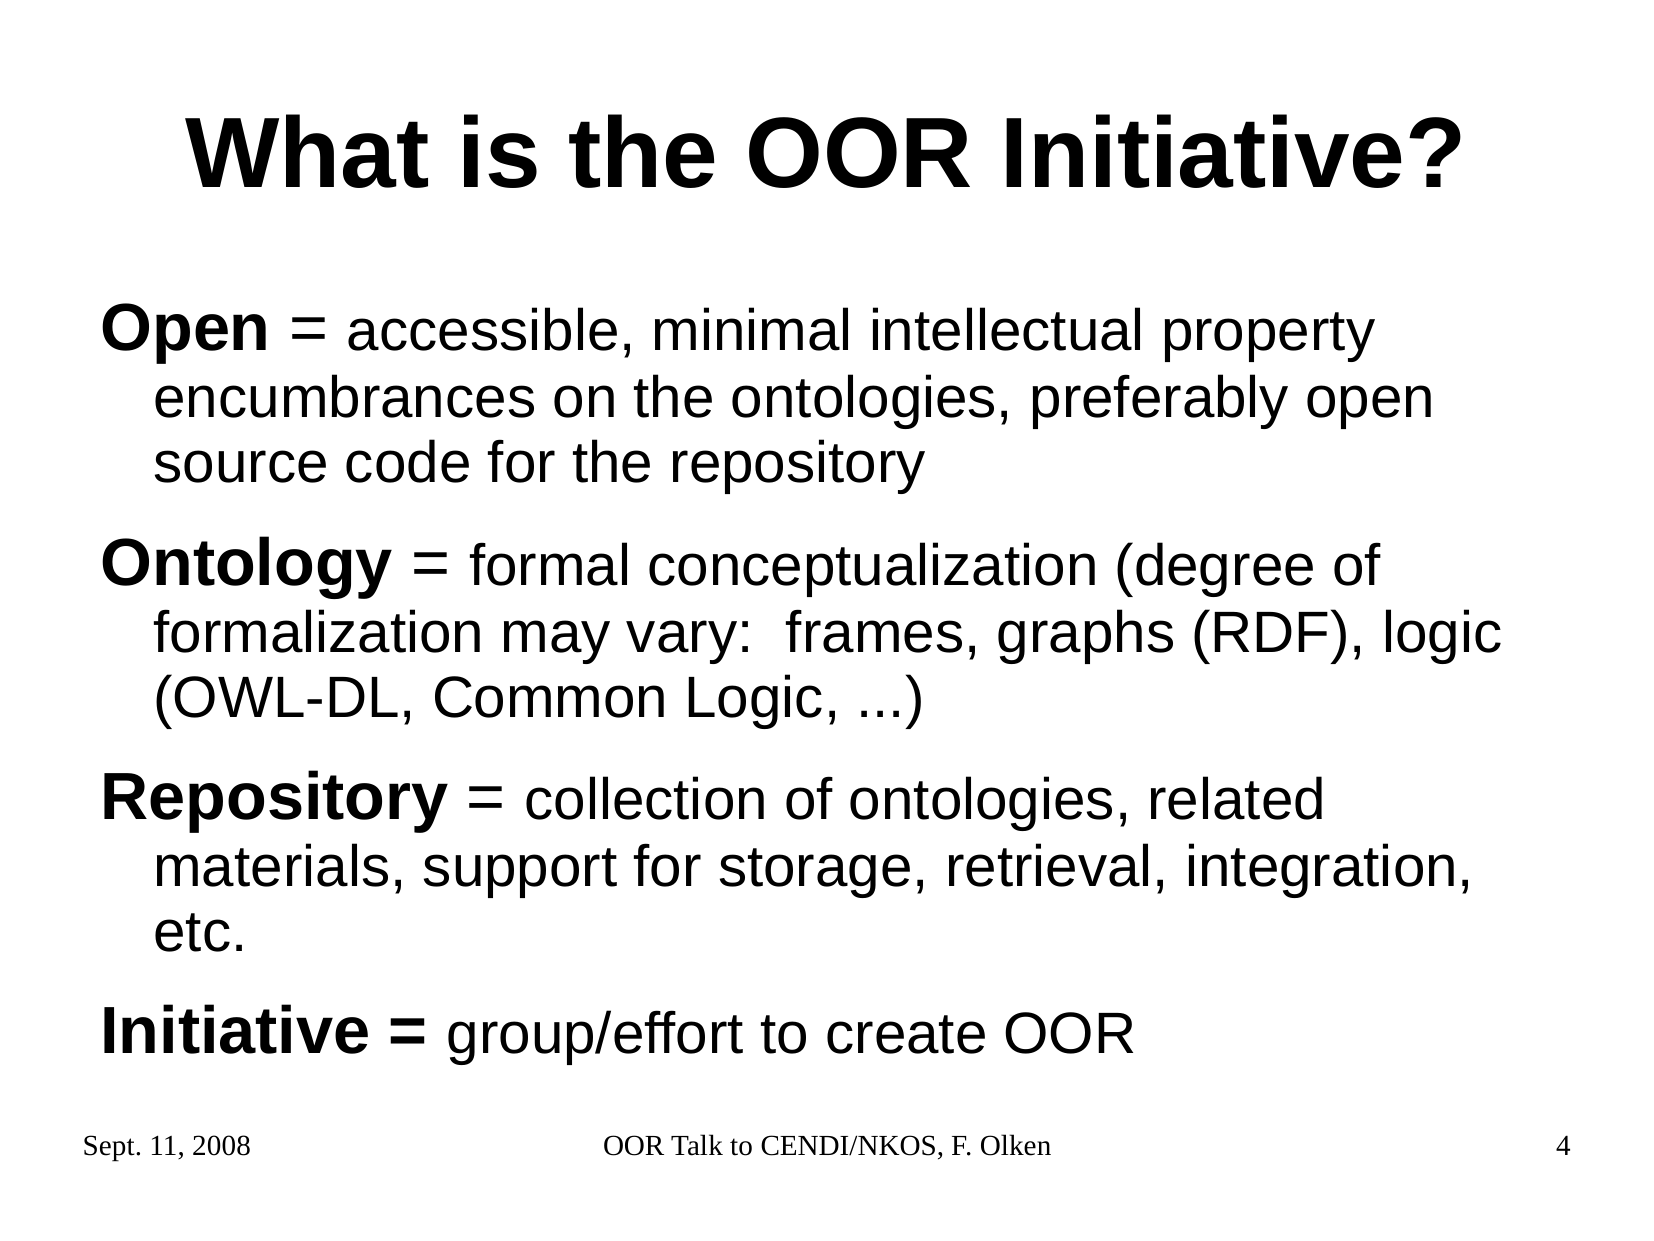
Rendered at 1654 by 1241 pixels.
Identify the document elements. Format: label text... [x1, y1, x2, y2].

list Open = accessible, minimal intellectual property encumbrances on the ontologies, preferably open source code for the repository Ontology = formal conceptualization (degree of formalization may vary: frames, graphs (RDF), logic (OWL-DL, Common Logic, ...) Repository = collection of ontologies, related materials, support for storage, retrieval, integration, etc. Initiative = group/effort to create OOR [82, 290, 1571, 1094]
title What is the OOR Initiative? [82, 49, 1571, 257]
